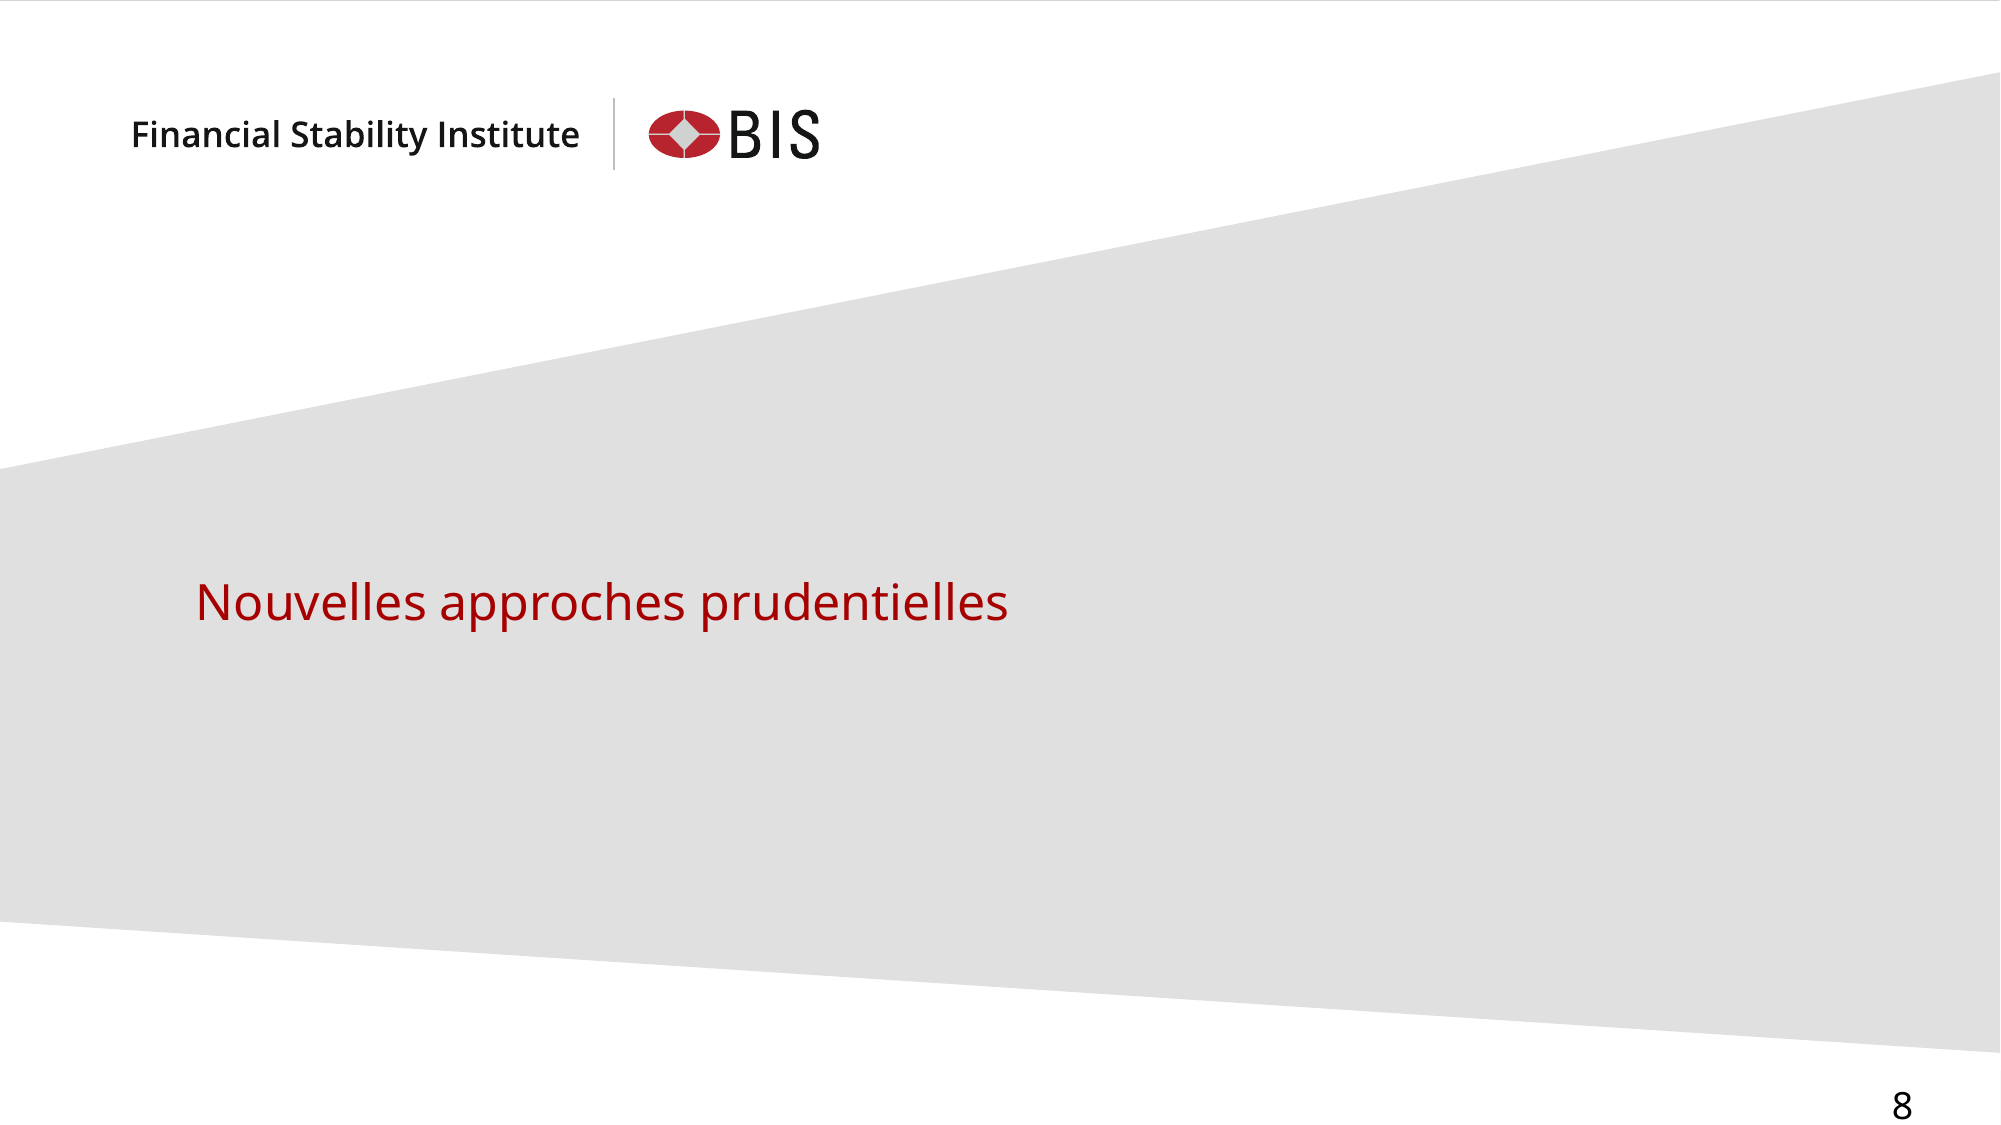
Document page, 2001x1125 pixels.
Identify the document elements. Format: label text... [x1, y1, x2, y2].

title Nouvelles approches prudentielles [181, 562, 1835, 823]
text_box [1877, 1074, 2000, 1118]
